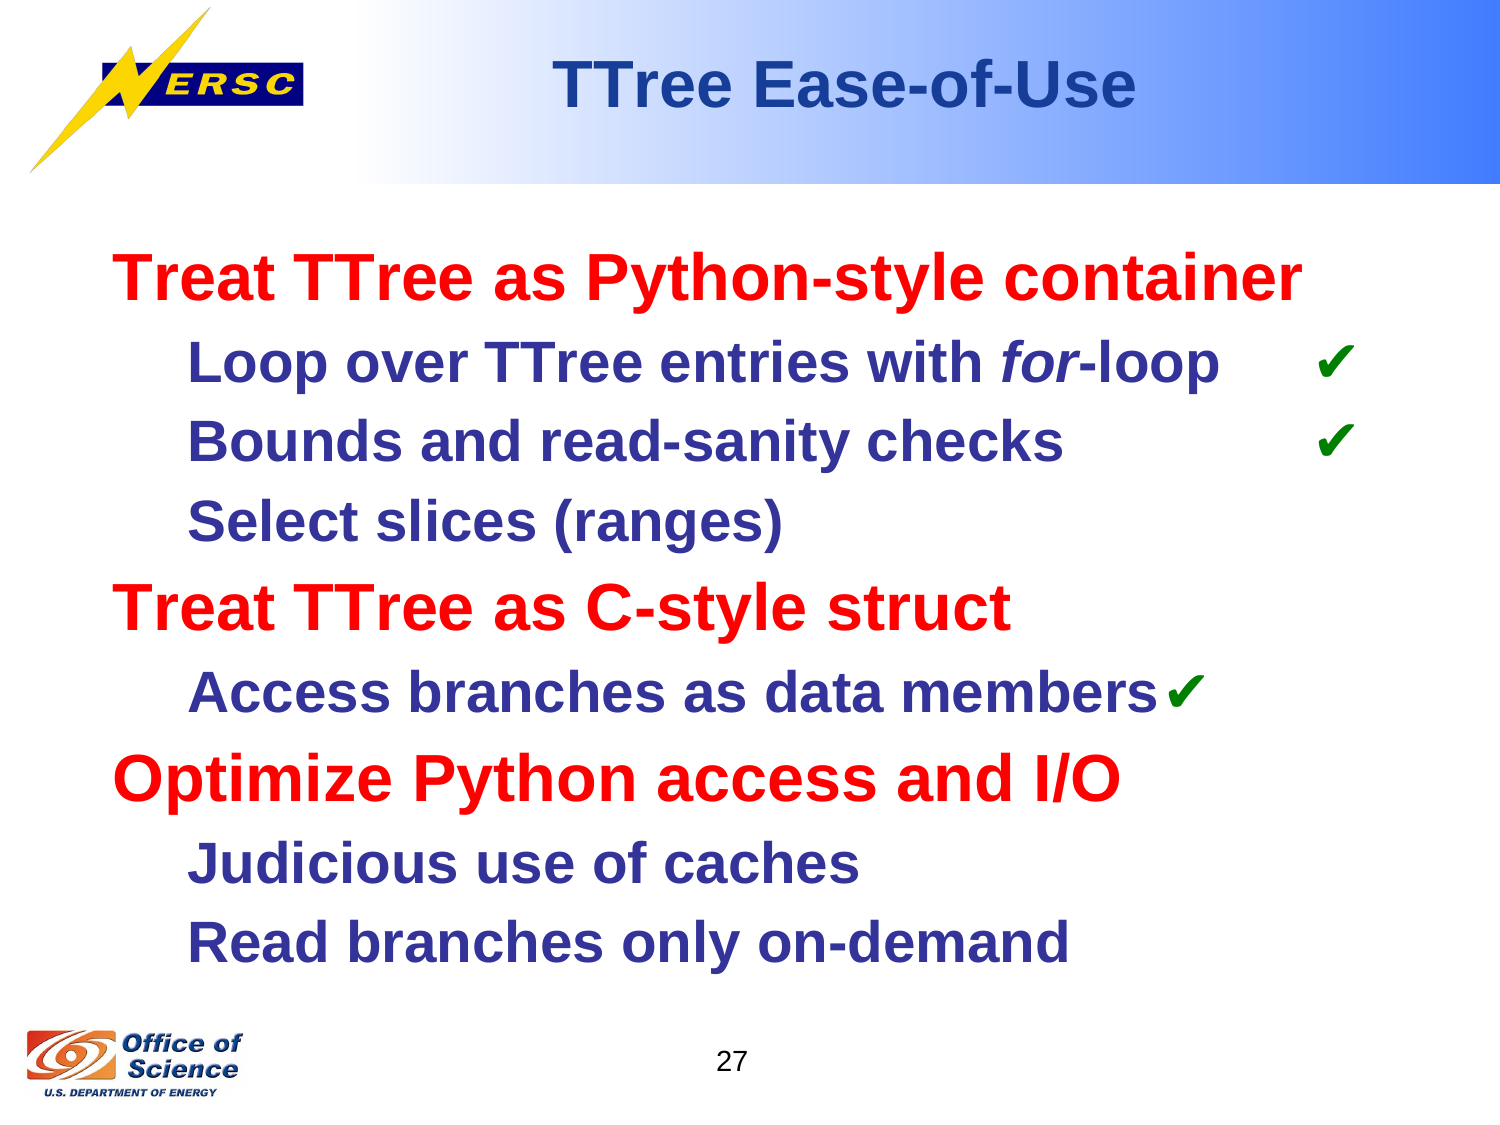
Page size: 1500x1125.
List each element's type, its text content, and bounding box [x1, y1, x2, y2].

picture [22, 1026, 246, 1100]
list Treat TTree as Python-style container Loop over TTree entries with for-loop ✔ Bounds and read-sanity checks ✔ Select slices (ranges) Treat TTree as C-style struct Access branches as data members ✔ Optimize Python access and I/O Judicious use of caches Read branches only on-demand [112, 240, 1388, 1001]
picture [0, 0, 352, 182]
title TTree Ease-of-Use [364, 13, 1326, 156]
